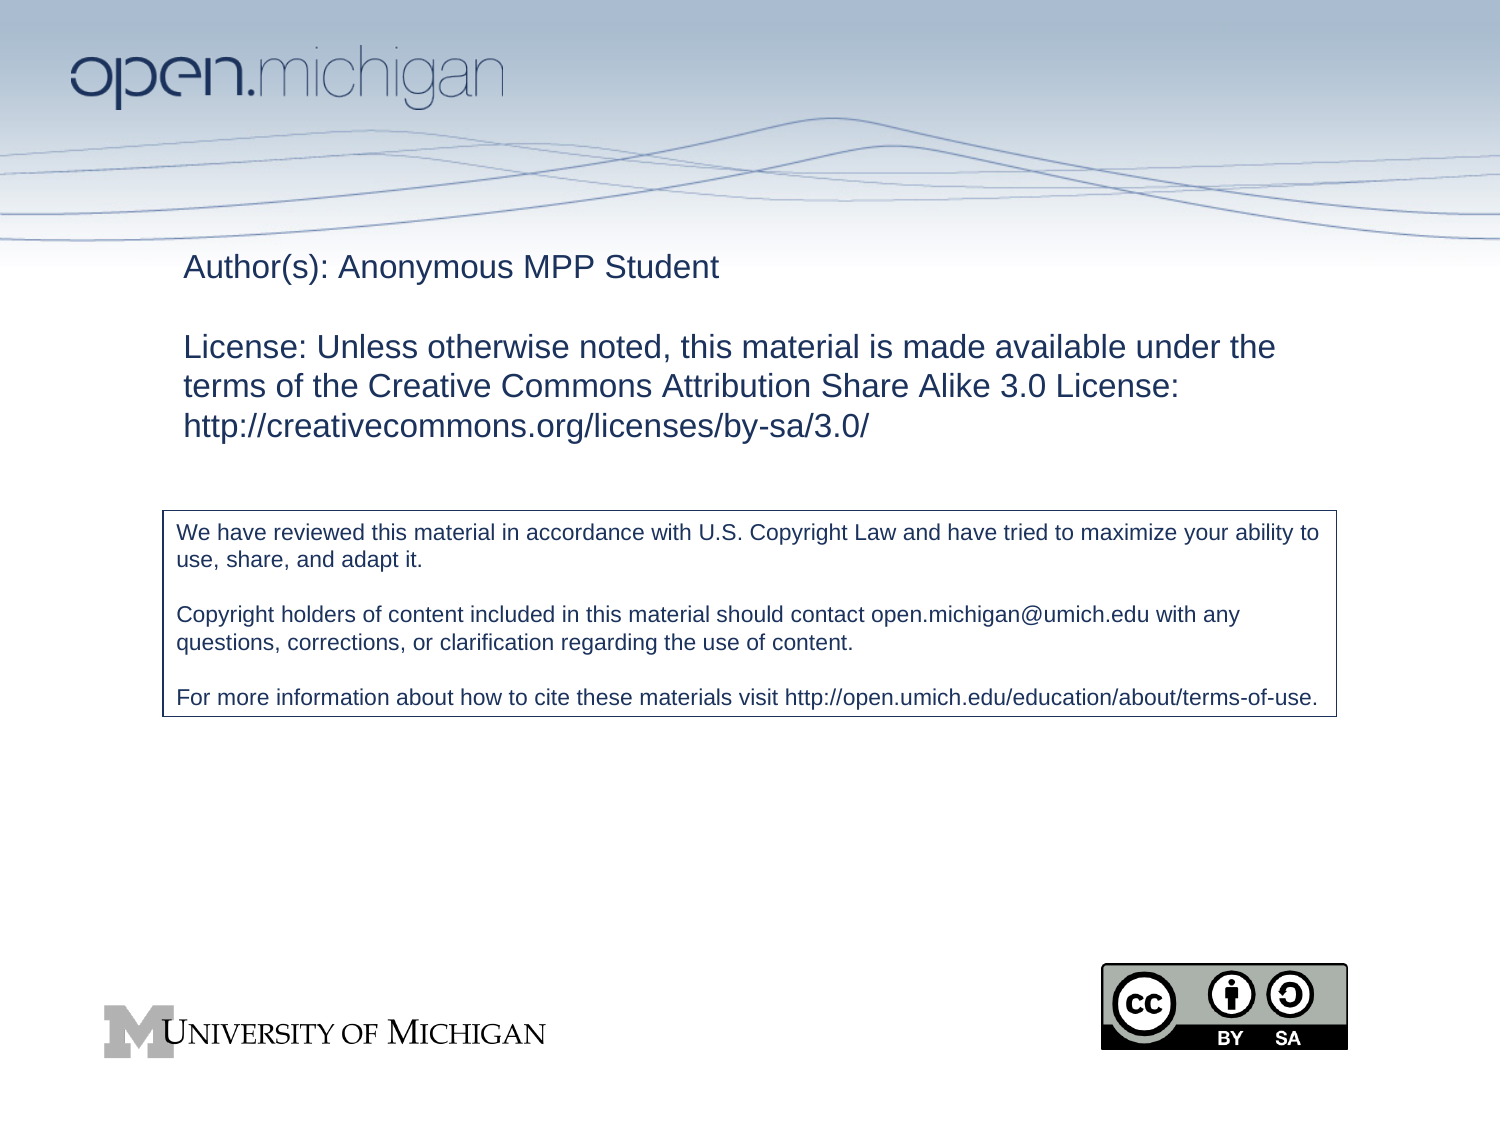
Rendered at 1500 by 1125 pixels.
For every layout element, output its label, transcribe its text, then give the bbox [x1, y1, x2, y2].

picture [1101, 963, 1348, 1051]
text_box Author(s): Anonymous MPP Student License: Unless otherwise noted, this material is made available under the terms of the Creative Commons Attribution Share Alike 3.0 License: http://creativecommons.org/licenses/by-sa/3.0/ [170, 237, 1327, 452]
picture [103, 1004, 546, 1059]
text_box We have reviewed this material in accordance with U.S. Copyright Law and have tried to maximize your ability to use, share, and adapt it. Copyright holders of content included in this material should contact open.michigan@umich.edu with any questions, corrections, or clarification regarding the use of content. For more information about how to cite these materials visit http://open.umich.edu/education/about/terms-of-use. [162, 510, 1337, 717]
picture [0, 0, 1500, 266]
